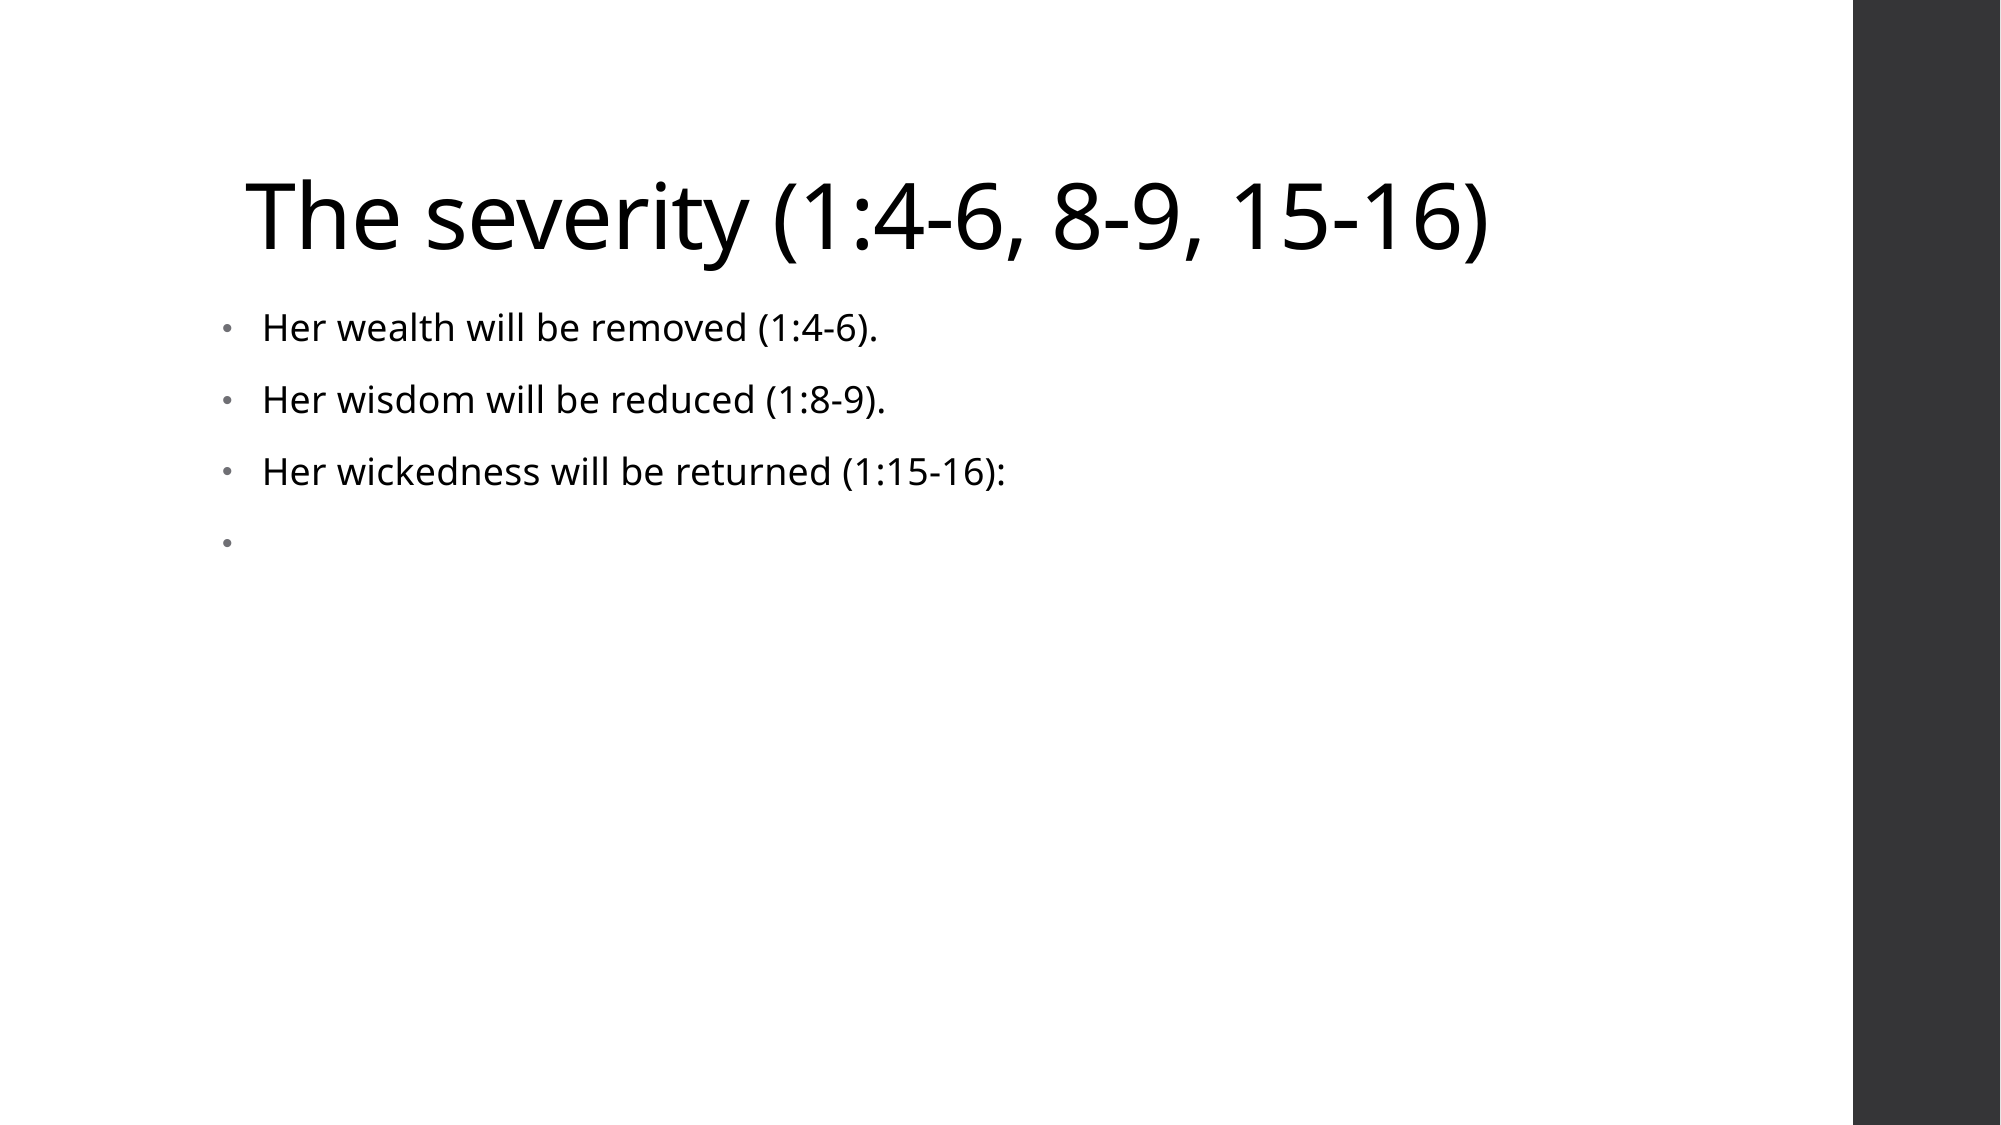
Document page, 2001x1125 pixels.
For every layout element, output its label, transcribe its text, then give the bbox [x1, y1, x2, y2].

list Her wealth will be removed (1:4-6). Her wisdom will be reduced (1:8-9). Her wickedness will be returned (1:15-16): [206, 299, 1617, 1014]
title The severity (1:4-6, 8-9, 15-16) [206, 60, 1797, 278]
